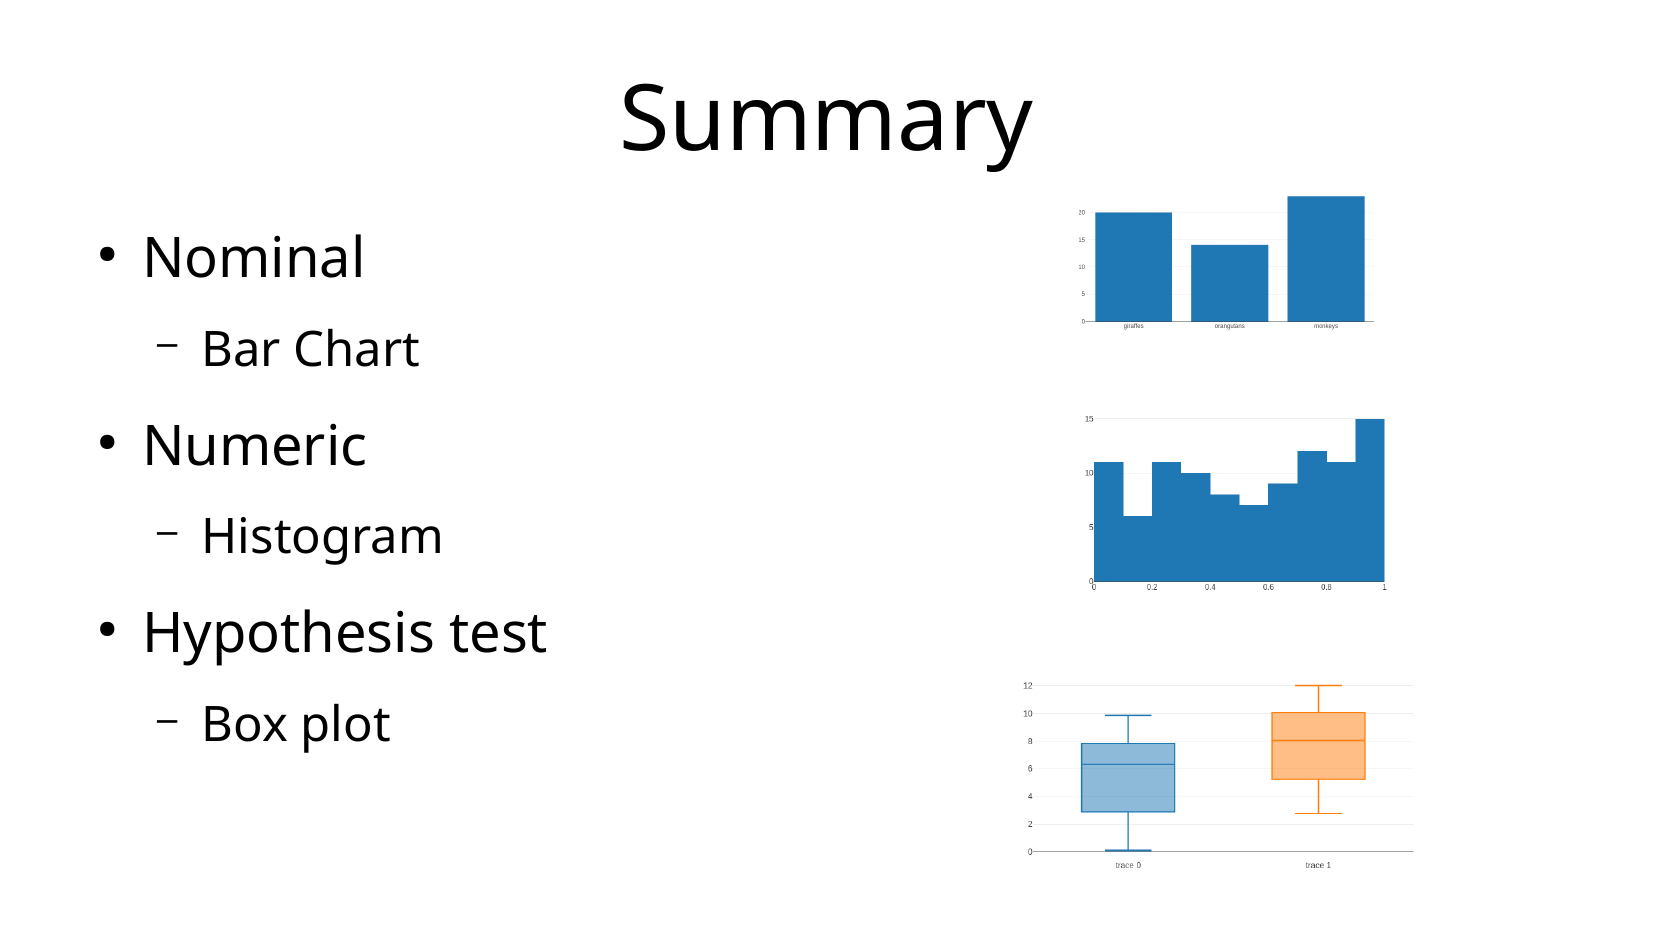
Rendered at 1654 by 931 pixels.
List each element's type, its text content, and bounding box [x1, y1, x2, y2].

picture [1062, 383, 1418, 612]
title Summary [82, 37, 1571, 193]
picture [1057, 177, 1388, 352]
picture [1003, 649, 1424, 891]
list Nominal Bar Chart Numeric Histogram Hypothesis test Box plot [82, 217, 1571, 758]
